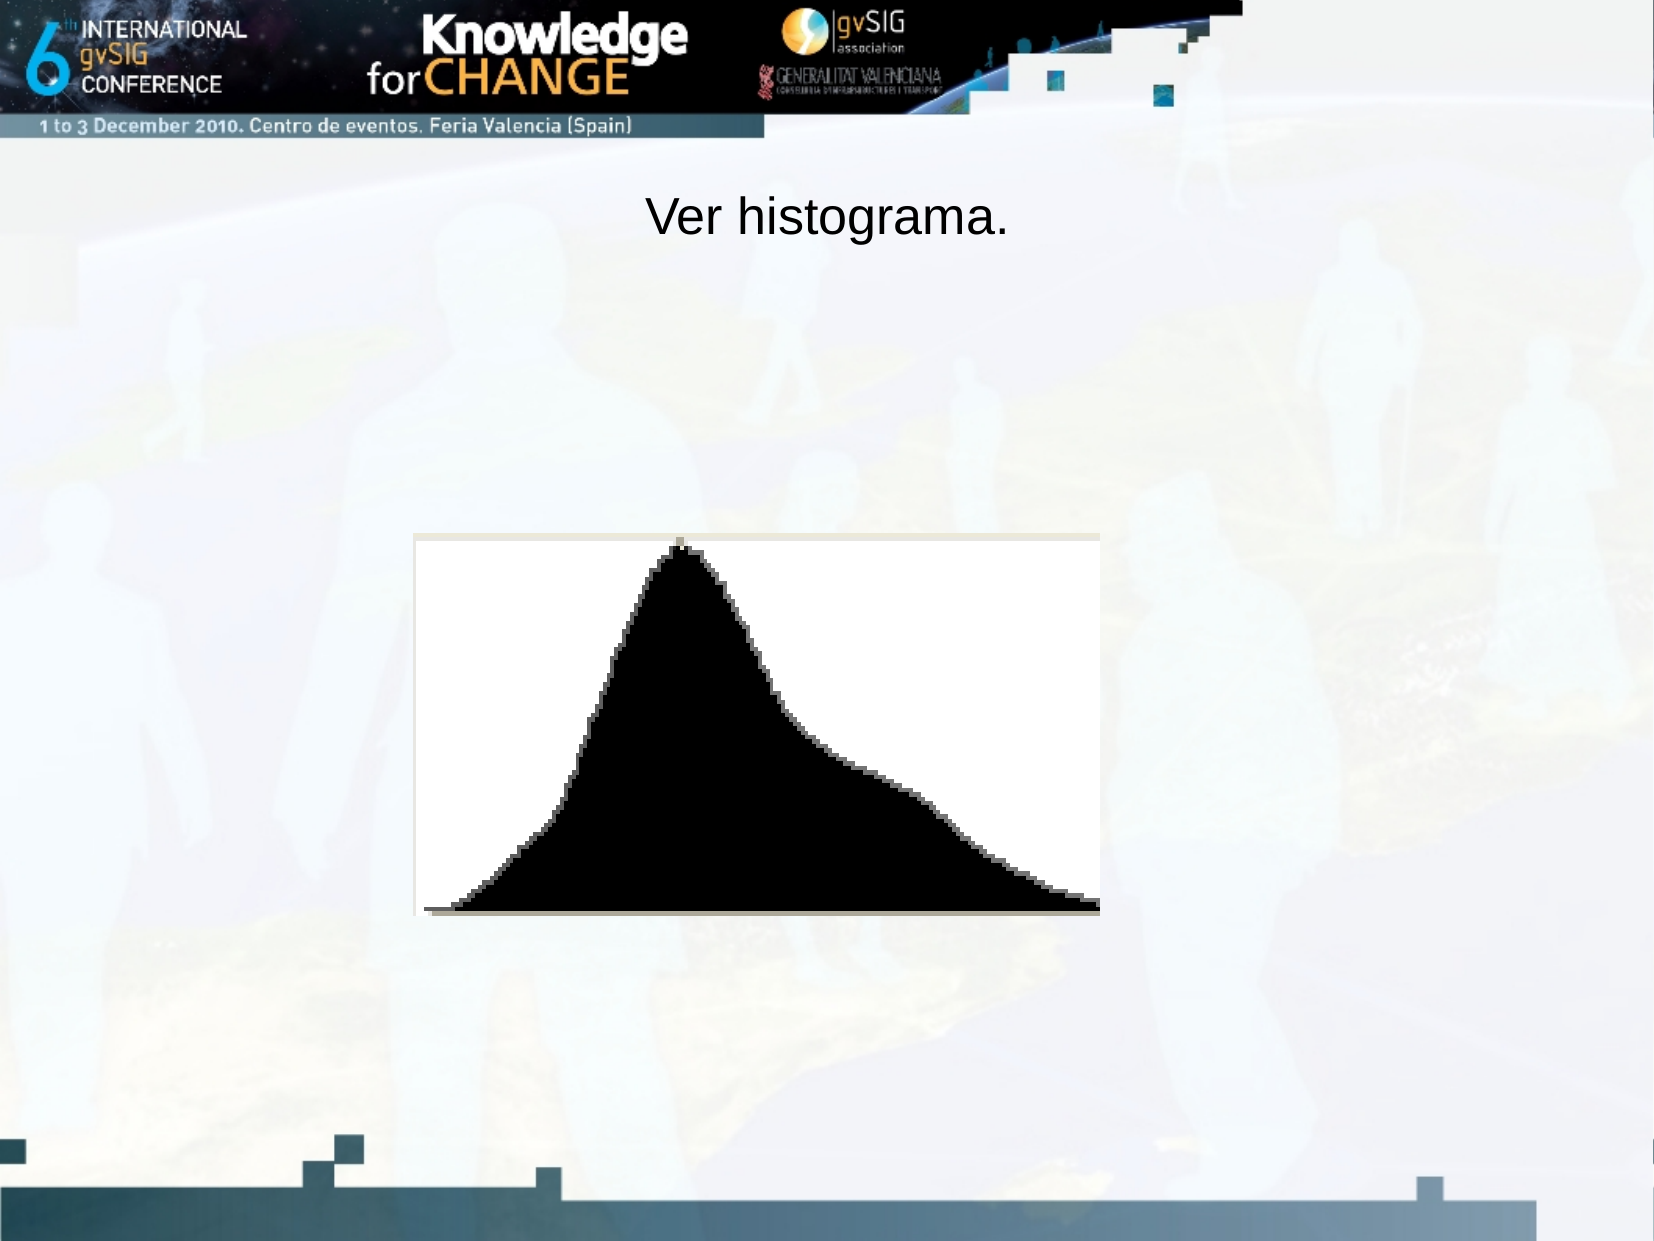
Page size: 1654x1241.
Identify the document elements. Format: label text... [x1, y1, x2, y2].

title Ver histograma. [83, 177, 1572, 257]
picture [0, 0, 1654, 1241]
